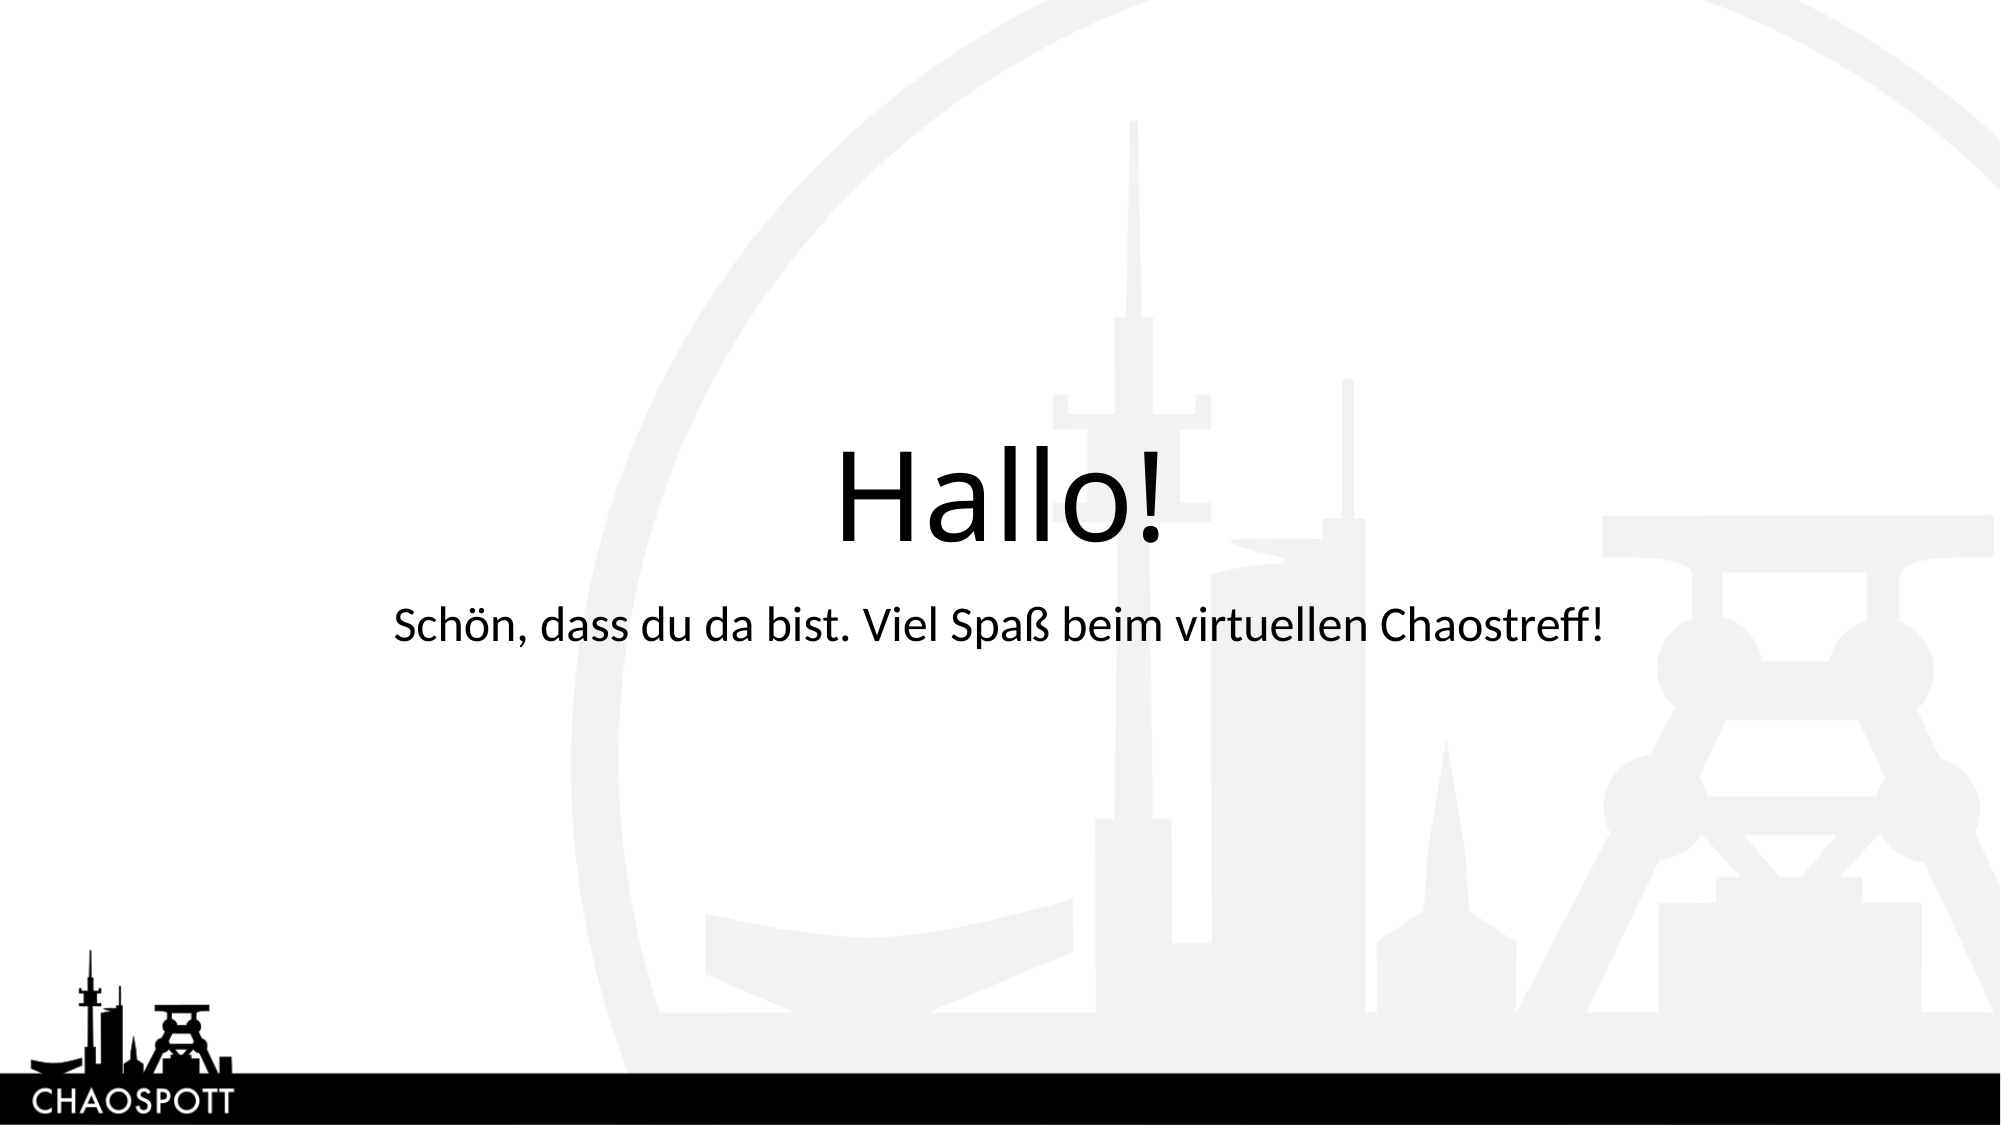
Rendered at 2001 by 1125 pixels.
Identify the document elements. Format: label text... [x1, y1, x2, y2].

title Hallo! [249, 184, 1750, 576]
picture [0, 0, 2001, 1125]
subtitle Schön, dass du da bist. Viel Spaß beim virtuellen Chaostreff! [249, 590, 1750, 863]
